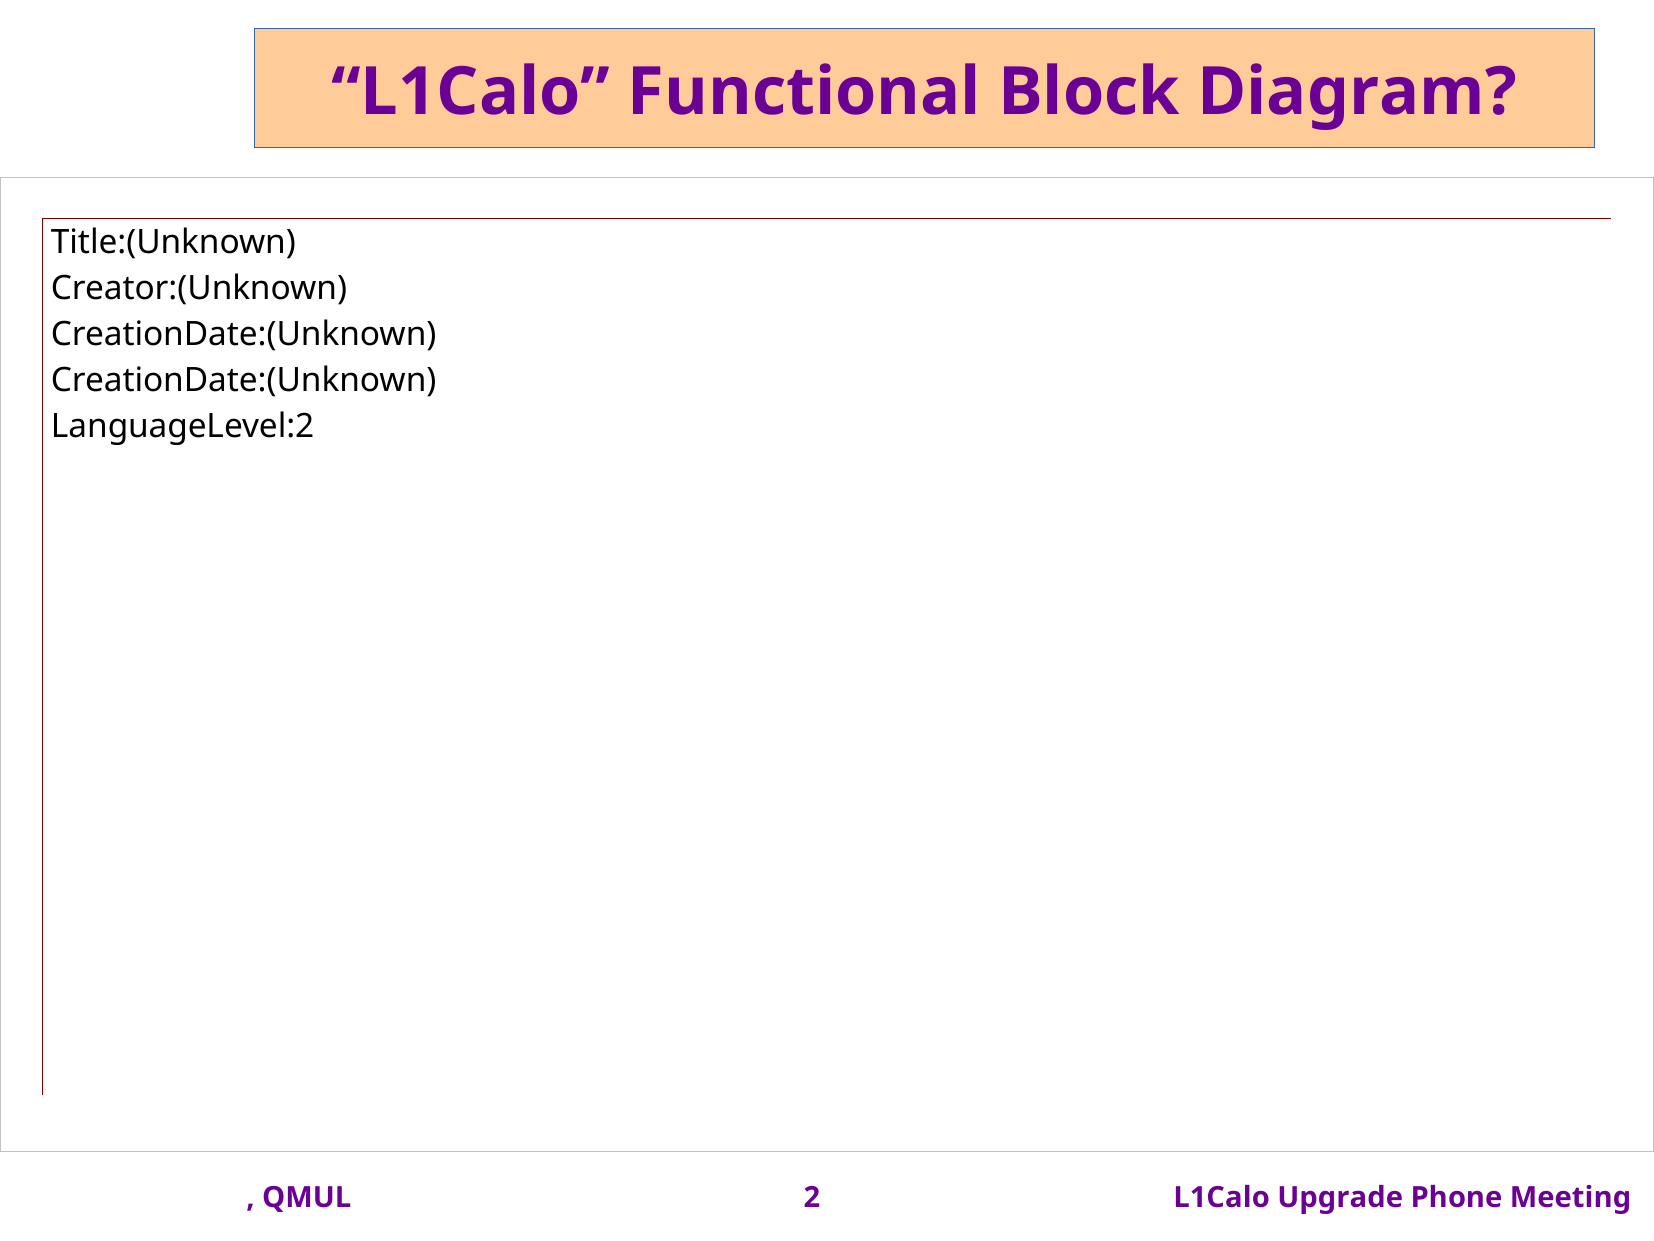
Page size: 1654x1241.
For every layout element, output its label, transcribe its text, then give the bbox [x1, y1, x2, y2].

title “L1Calo” Functional Block Diagram? [254, 28, 1595, 148]
picture [40, 215, 1611, 1095]
